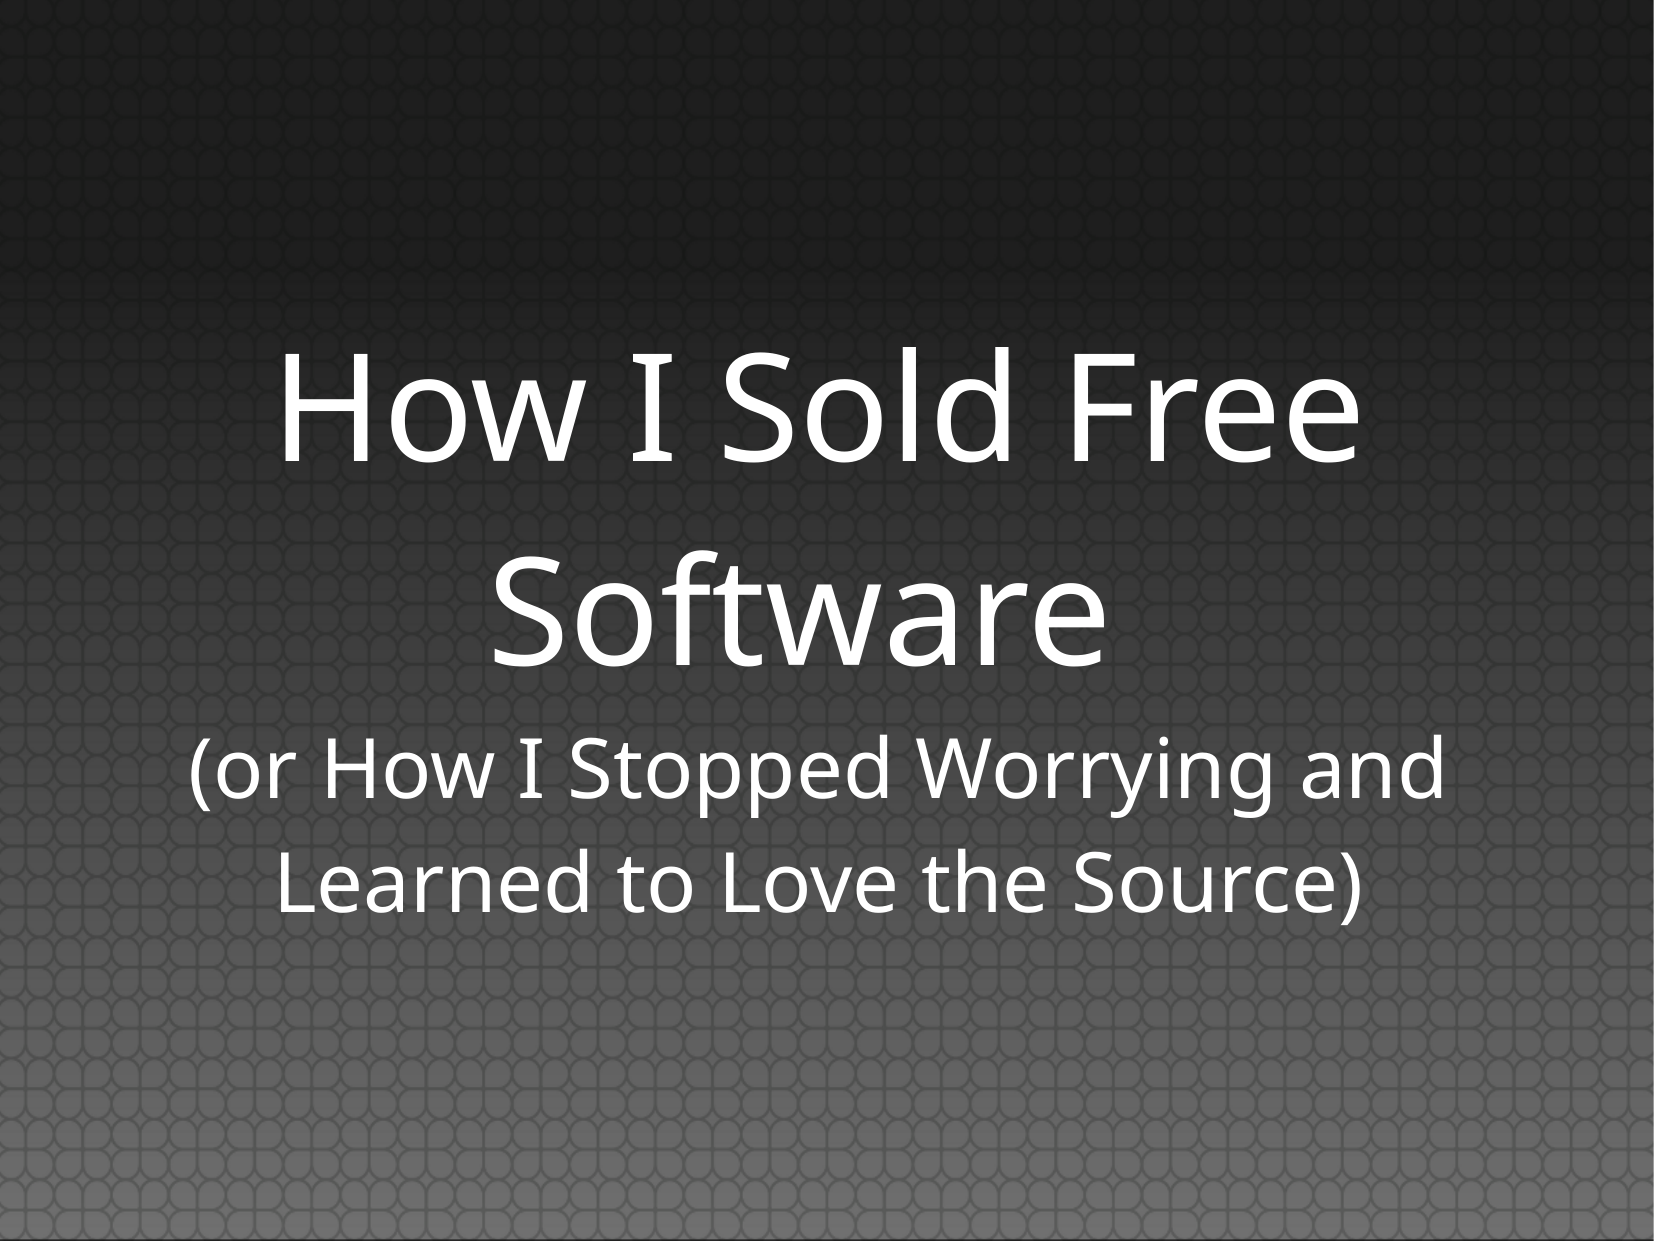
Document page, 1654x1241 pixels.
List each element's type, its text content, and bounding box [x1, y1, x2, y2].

title How I Sold Free Software (or How I Stopped Worrying and Learned to Love the Source) [75, 358, 1564, 880]
picture [0, 0, 1654, 1241]
